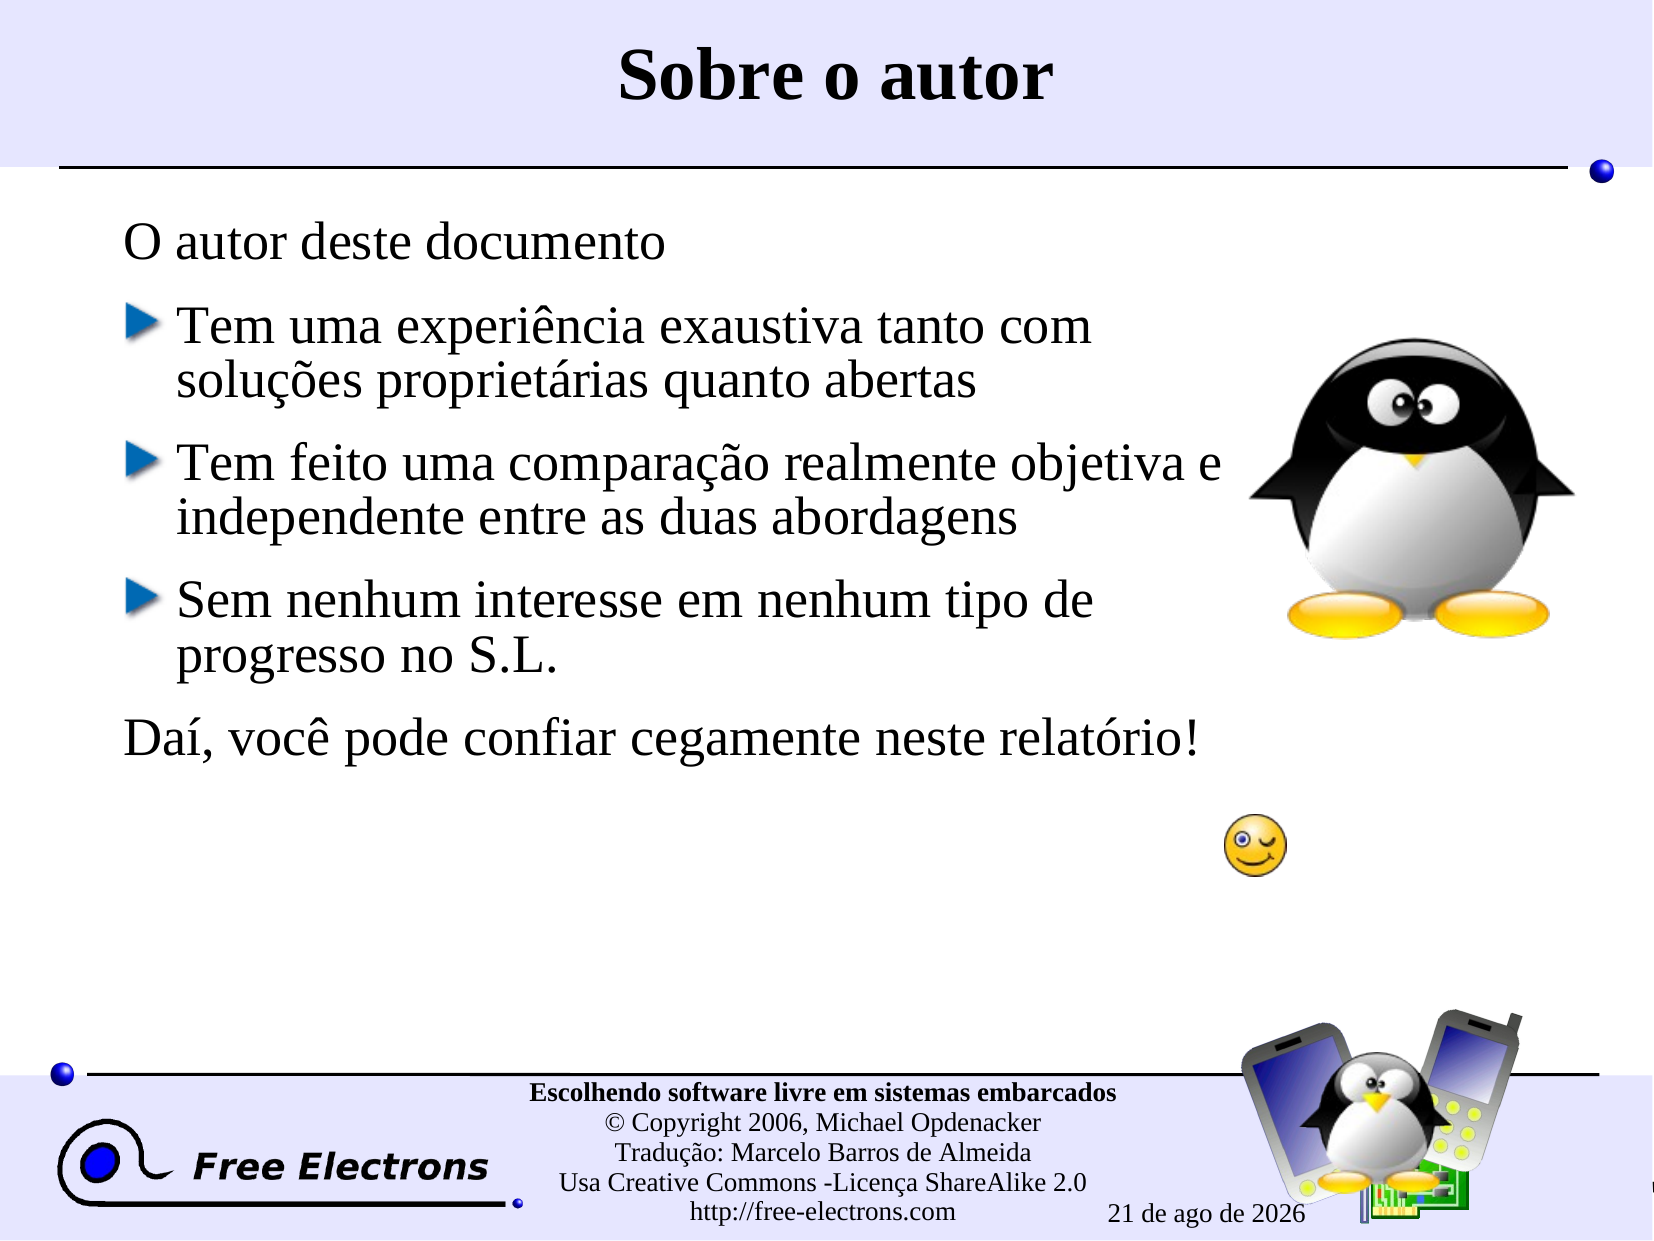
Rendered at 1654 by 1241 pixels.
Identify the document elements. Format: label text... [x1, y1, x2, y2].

picture [1224, 814, 1287, 877]
picture [1246, 336, 1580, 641]
picture [50, 1108, 527, 1216]
list O autor deste documento Tem uma experiência exaustiva tanto com soluções proprietárias quanto abertas Tem feito uma comparação realmente objetiva e independente entre as duas abordagens Sem nenhum interesse em nenhum tipo de progresso no S.L. Daí, você pode confiar cegamente neste relatório! [105, 216, 1258, 1067]
picture [1231, 983, 1537, 1241]
title Sobre o autor [33, 25, 1603, 124]
